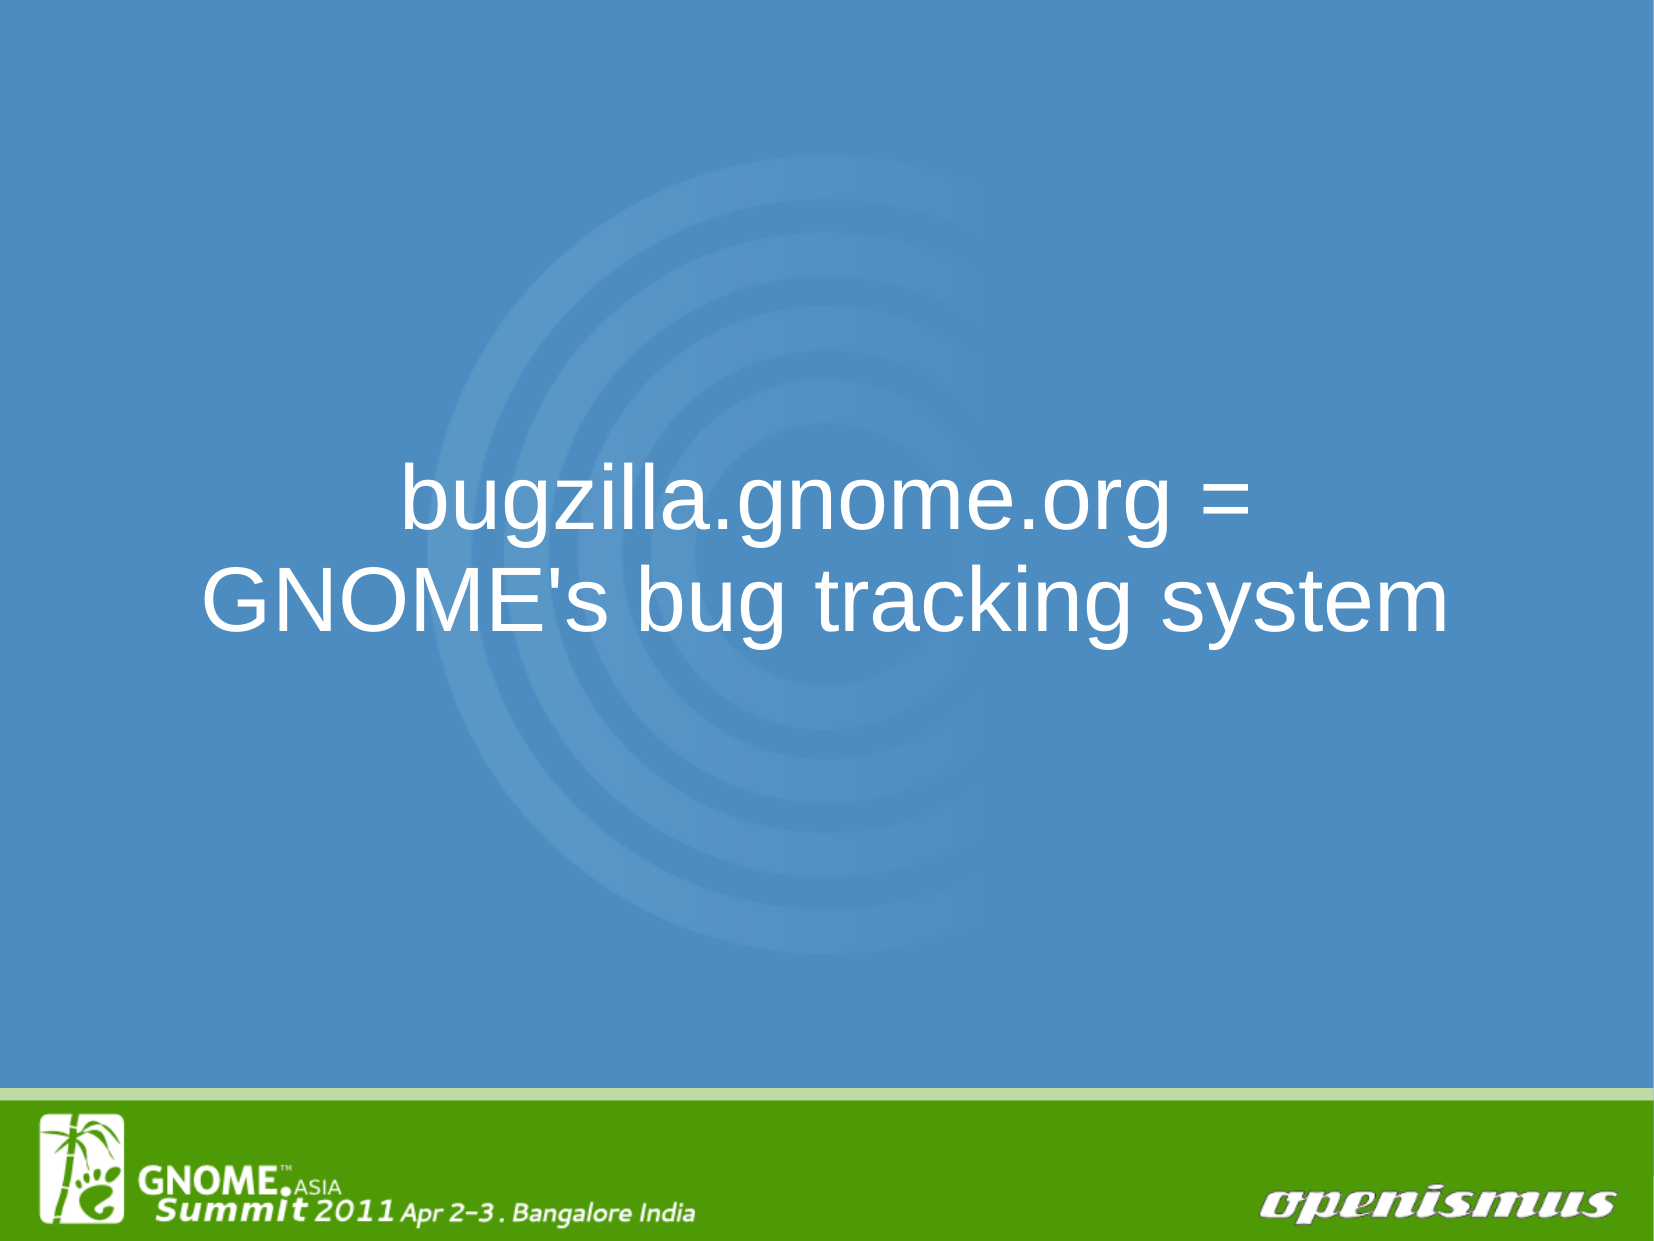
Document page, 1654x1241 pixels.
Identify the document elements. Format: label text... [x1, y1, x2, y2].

title bugzilla.gnome.org = GNOME's bug tracking system [193, 445, 1461, 653]
picture [0, 0, 1654, 1241]
